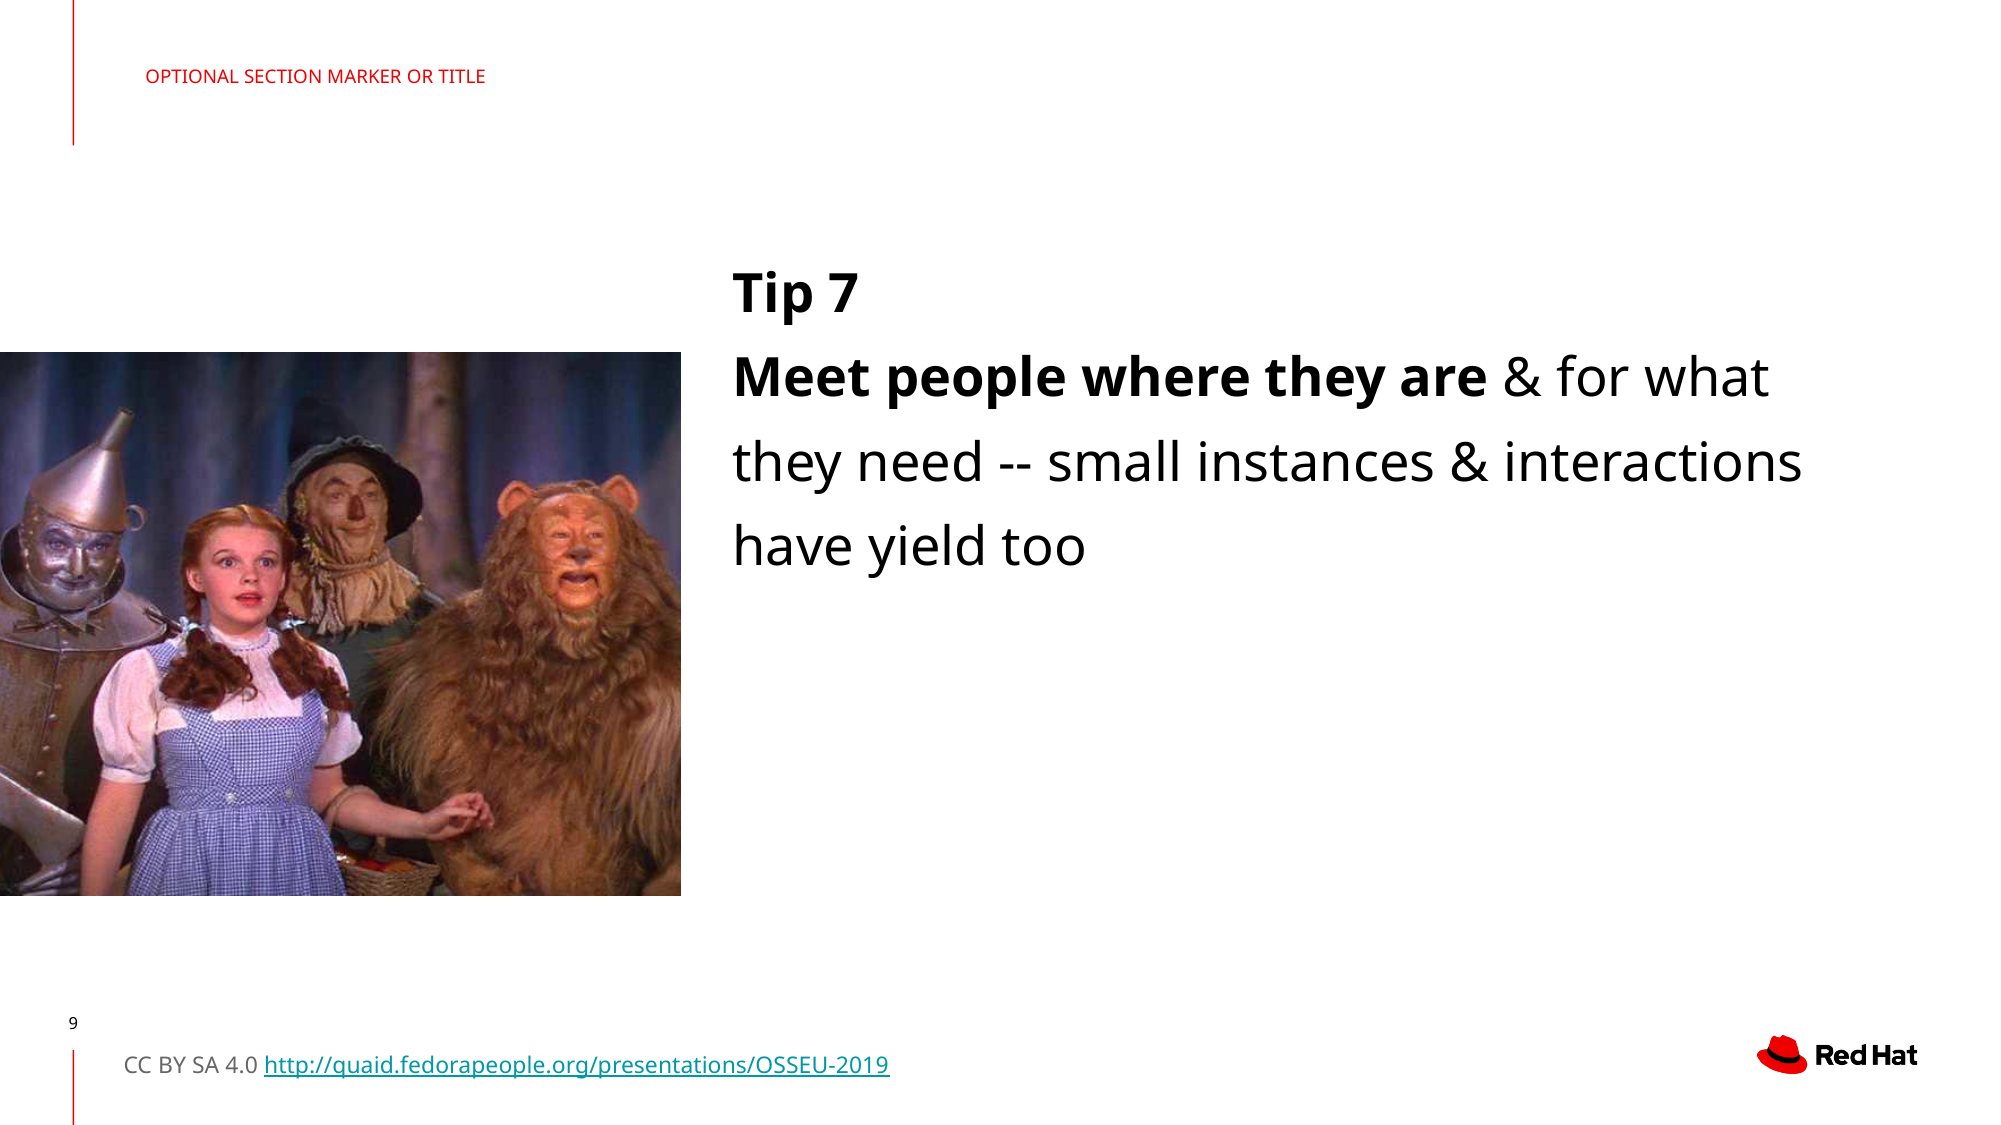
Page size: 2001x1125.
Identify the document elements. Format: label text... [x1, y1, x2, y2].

subtitle OPTIONAL SECTION MARKER OR TITLE [73, 9, 919, 143]
picture [0, 352, 681, 897]
picture [1757, 1035, 1918, 1074]
title Tip 7 Meet people where they are & for what they need -- small instances & interactions have yield too [732, 238, 1836, 764]
slide_number <number> [13, 1012, 134, 1036]
